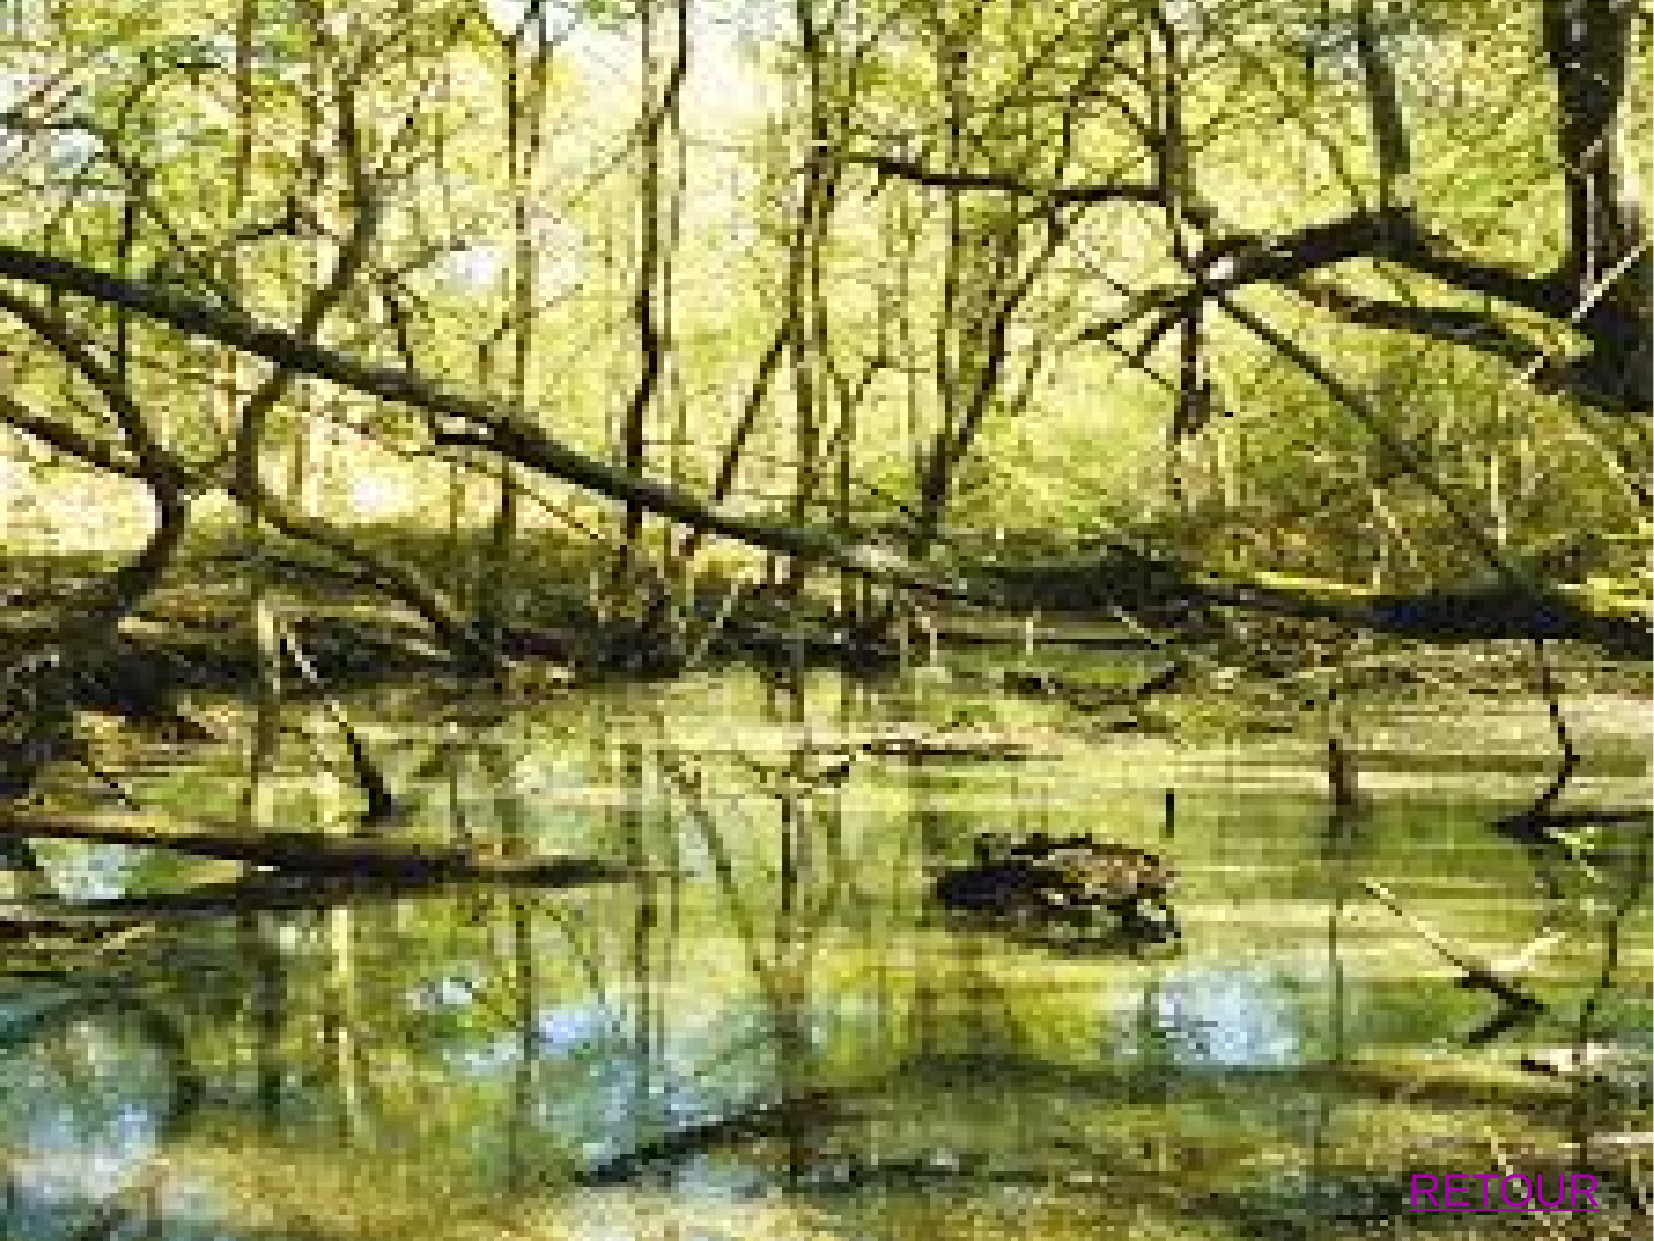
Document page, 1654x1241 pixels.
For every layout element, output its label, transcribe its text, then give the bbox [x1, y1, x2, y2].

text_box RETOUR [1393, 1157, 1654, 1224]
picture [0, 0, 1654, 1241]
